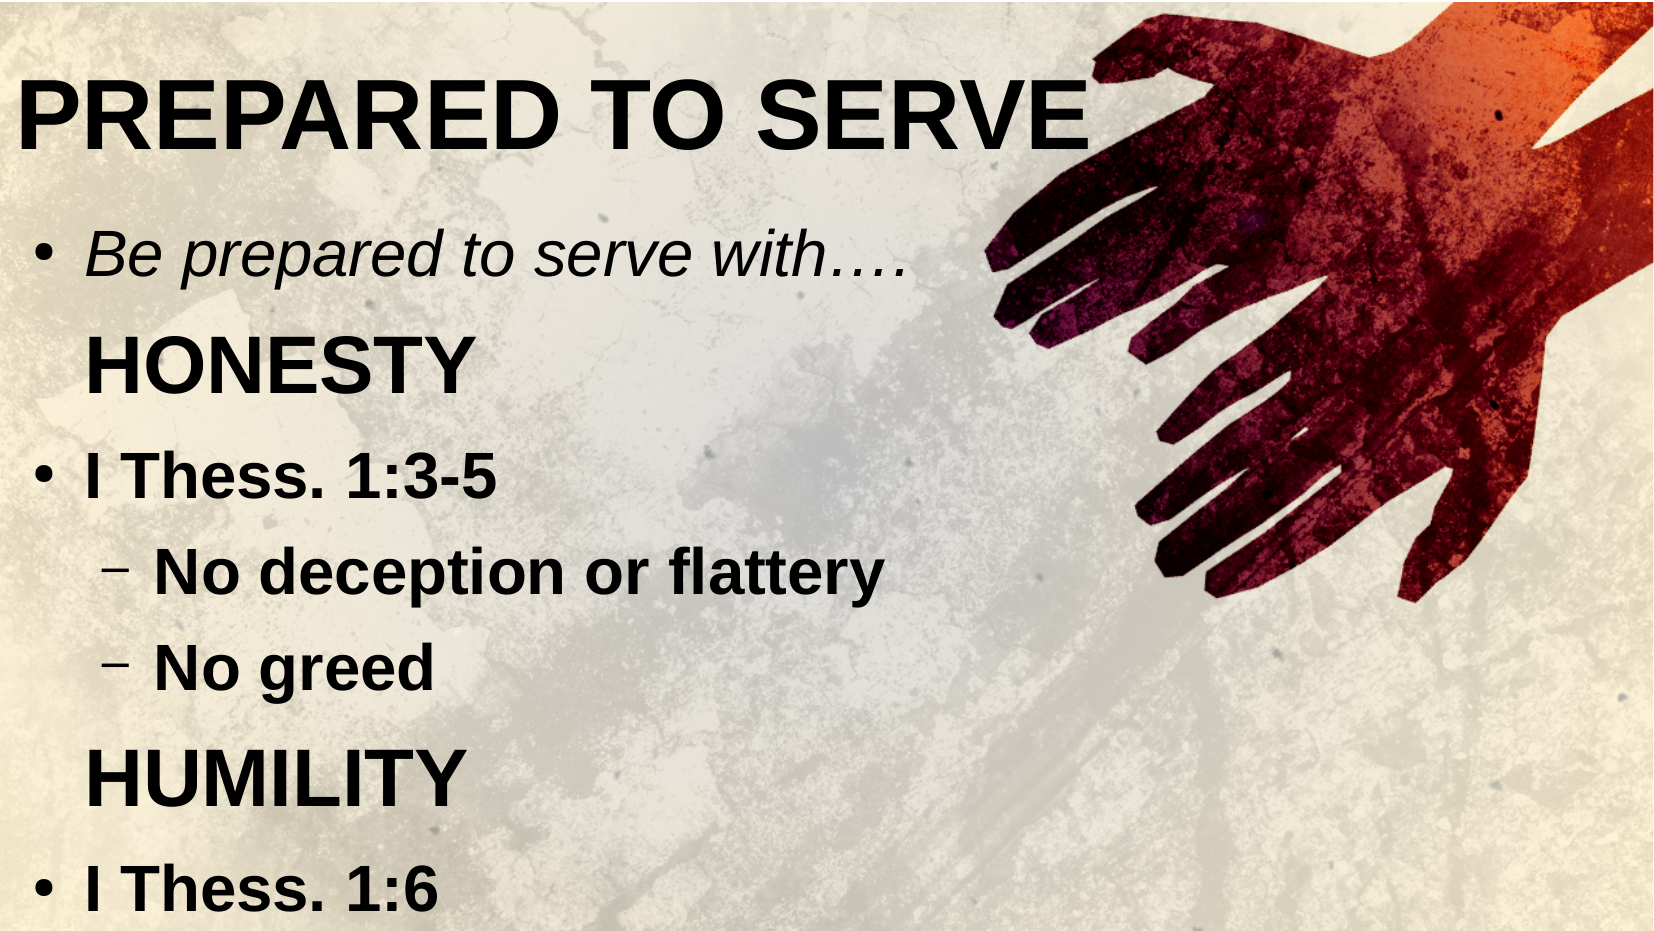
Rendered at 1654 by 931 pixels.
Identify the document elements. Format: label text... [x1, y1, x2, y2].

title PREPARED TO SERVE [15, 37, 1571, 193]
picture [0, 2, 1654, 931]
list Be prepared to serve with…. HONESTY I Thess. 1:3-5 No deception or flattery No greed HUMILITY I Thess. 1:6 [15, 217, 1636, 931]
